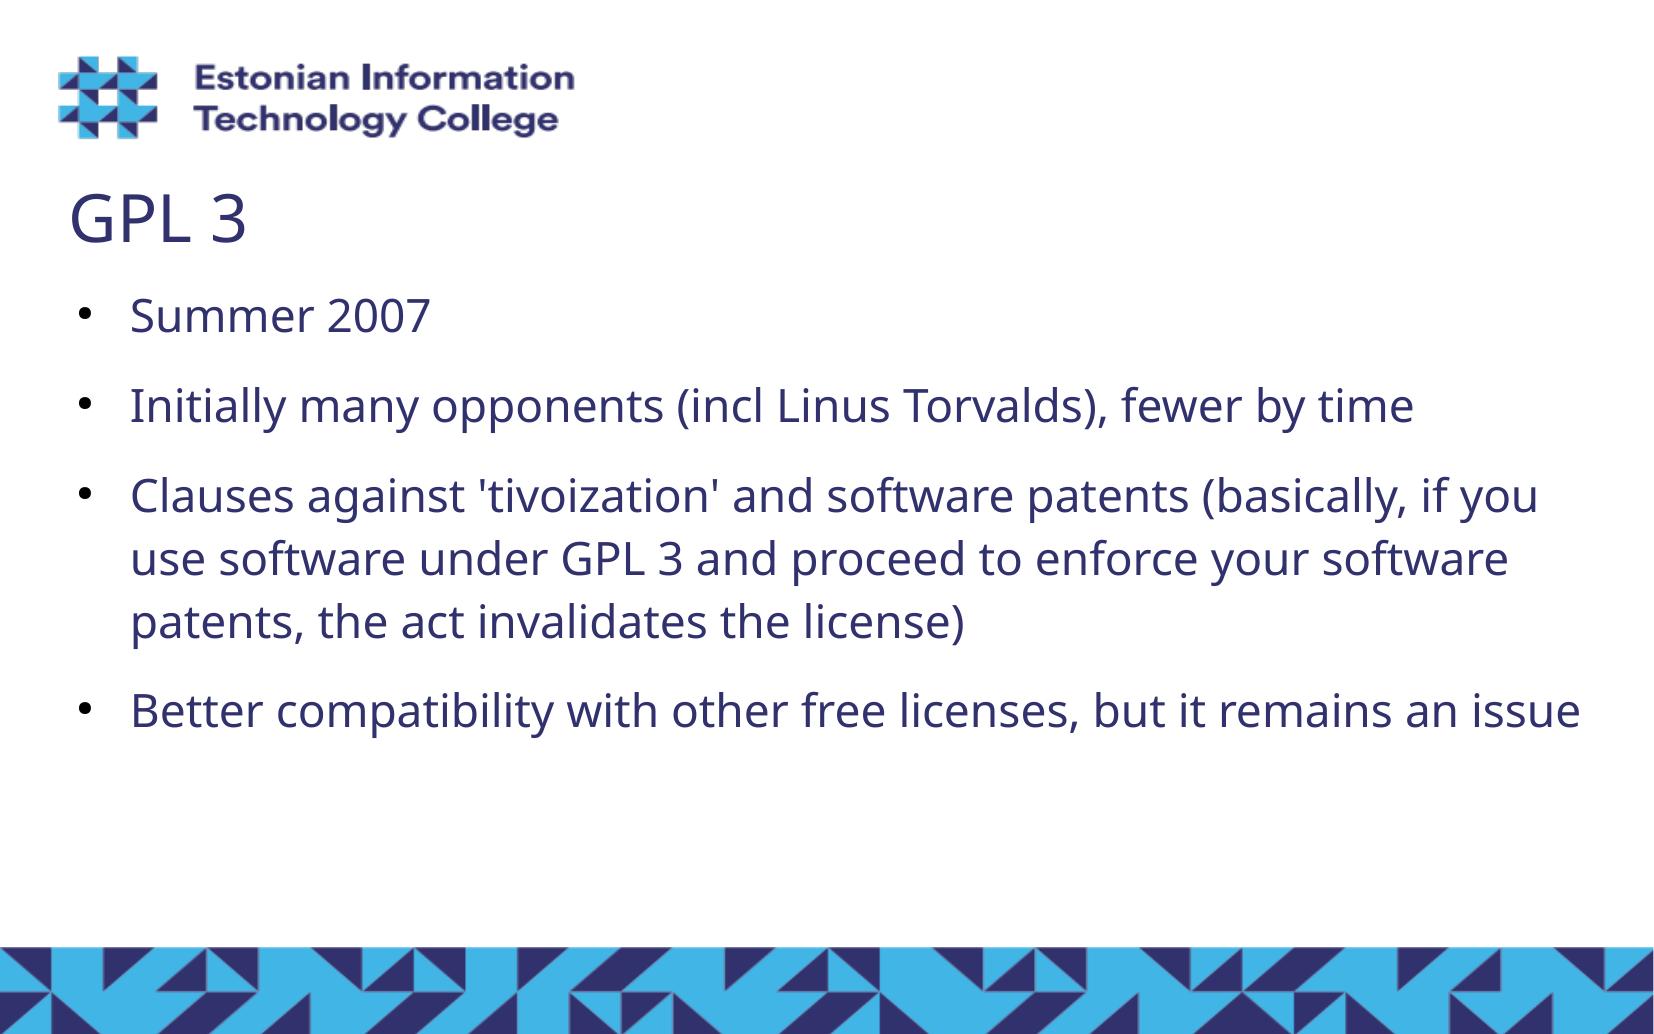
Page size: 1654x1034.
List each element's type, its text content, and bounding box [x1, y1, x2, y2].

list Summer 2007 Initially many opponents (incl Linus Torvalds), fewer by time Clauses against 'tivoization' and software patents (basically, if you use software under GPL 3 and proceed to enforce your software patents, the act invalidates the license) Better compatibility with other free licenses, but it remains an issue [59, 283, 1595, 936]
title GPL 3 [68, 147, 1536, 283]
